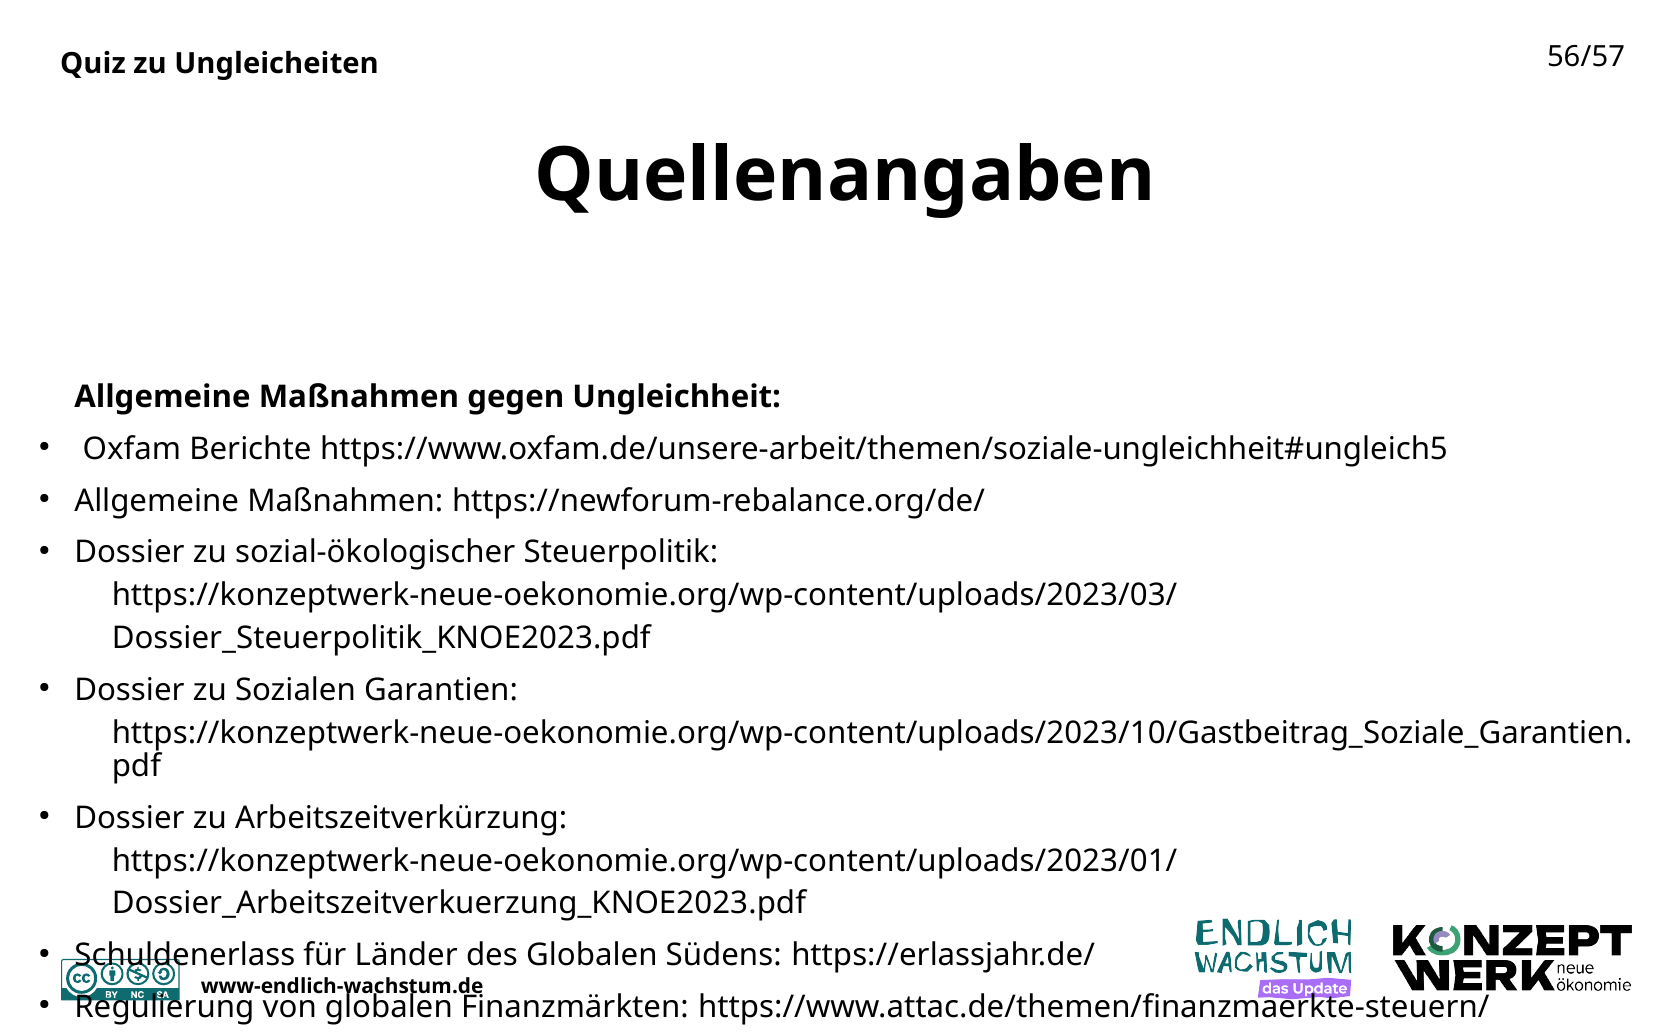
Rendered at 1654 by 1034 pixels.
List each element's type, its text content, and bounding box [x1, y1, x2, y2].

picture [1176, 900, 1374, 1011]
picture [1247, 1002, 1255, 1011]
picture [1387, 917, 1636, 997]
title Quellenangaben [101, 84, 1590, 258]
picture [1202, 1002, 1211, 1011]
text_box Allgemeine Maßnahmen gegen Ungleichheit: Oxfam Berichte https://www.oxfam.de/unsere-arbeit/themen/soziale-ungleichheit#ungleich5 Allgemeine Maßnahmen: https://newforum-rebalance.org/de/ Dossier zu sozial-ökologischer Steuerpolitik: https://konzeptwerk-neue-oekonomie.org/wp-content/uploads/2023/03/Dossier_Steuerpolitik_KNOE2023.pdf Dossier zu Sozialen Garantien: https://konzeptwerk-neue-oekonomie.org/wp-content/uploads/2023/10/Gastbeitrag_Soziale_Garantien.pdf Dossier zu Arbeitszeitverkürzung: https://konzeptwerk-neue-oekonomie.org/wp-content/uploads/2023/01/Dossier_Arbeitszeitverkuerzung_KNOE2023.pdf Schuldenerlass für Länder des Globalen Südens: https://erlassjahr.de/ Regulierung von globalen Finanzmärkten: https://www.attac.de/themen/finanzmaerkte-steuern/ Fortbildungen und Informationen zu Klassismus: https://www.francisseeck.net/ [1, 373, 1653, 864]
picture [1236, 1002, 1244, 1011]
picture [1283, 1002, 1291, 1007]
picture [1342, 1002, 1350, 1007]
